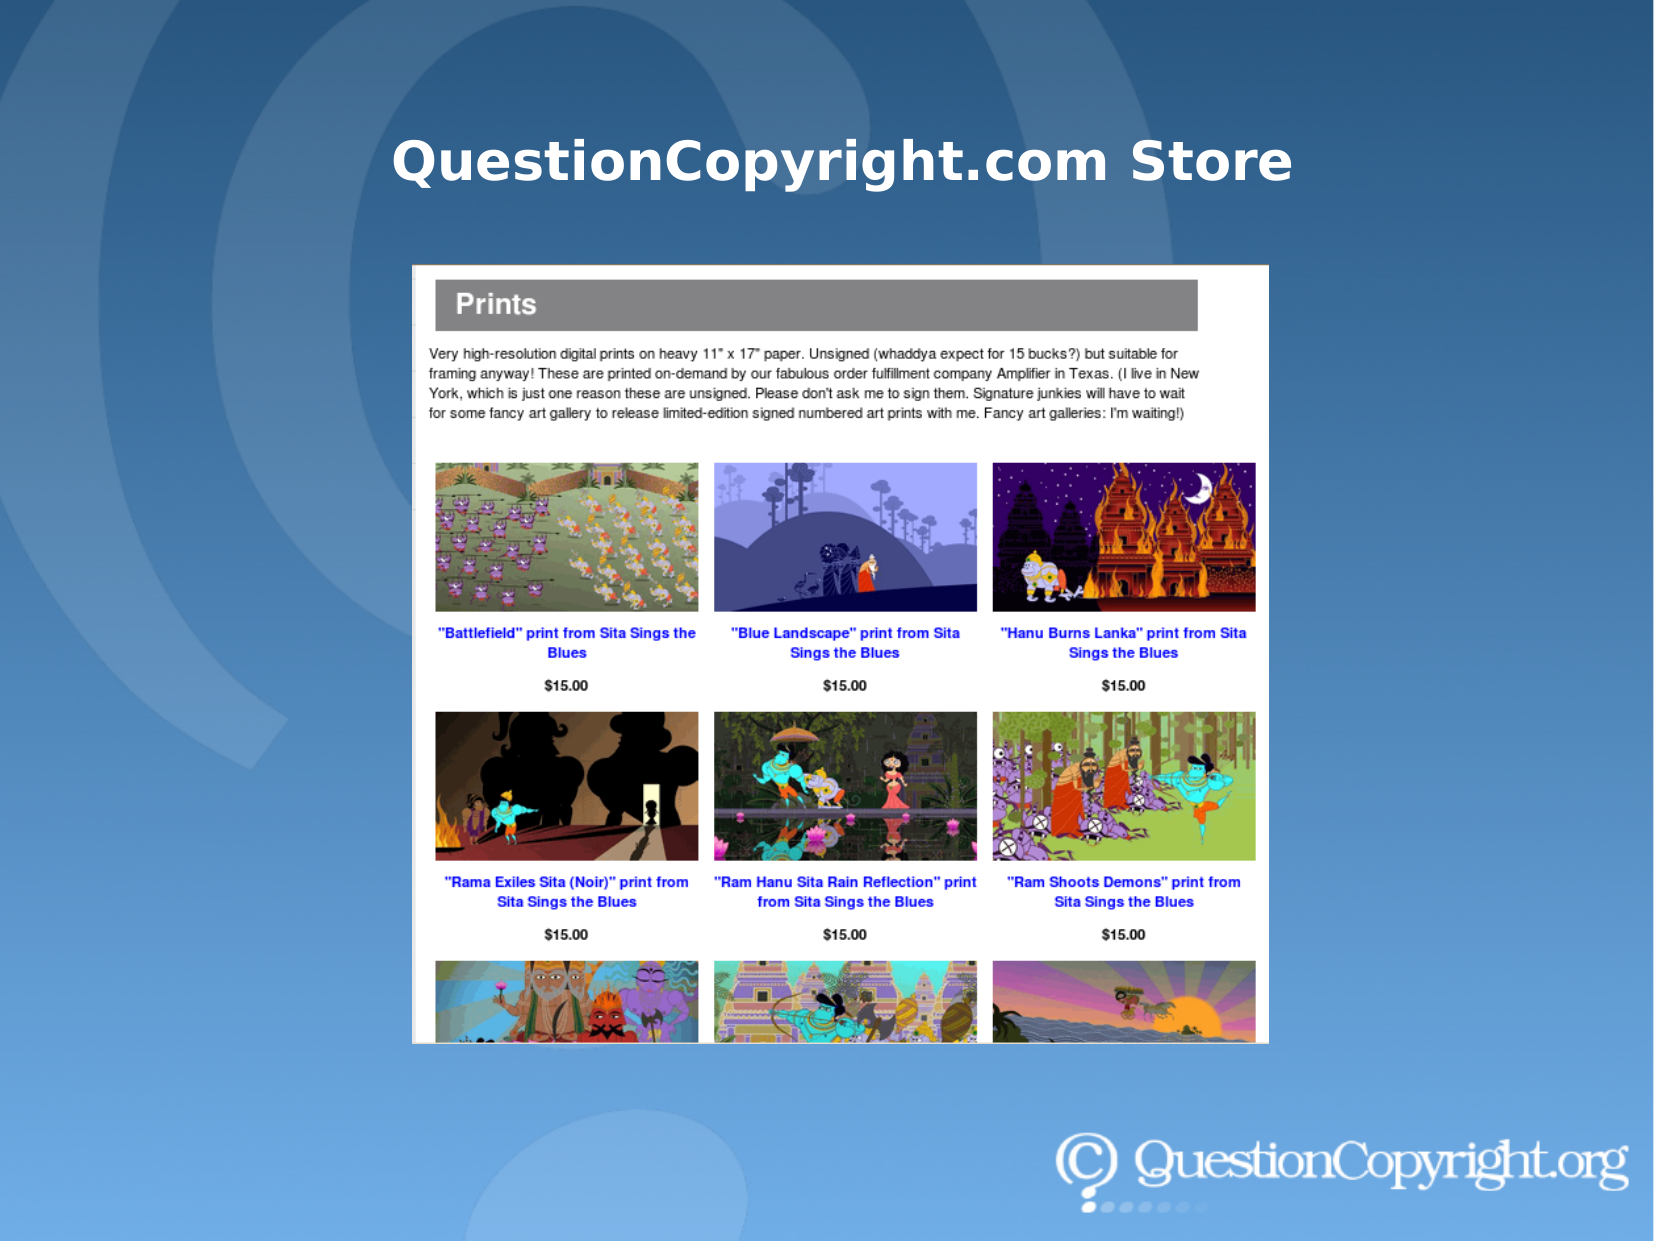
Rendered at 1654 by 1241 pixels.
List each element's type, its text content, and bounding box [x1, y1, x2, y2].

picture [0, 0, 1654, 1241]
text_box QuestionCopyright.com Store [376, 122, 1311, 201]
